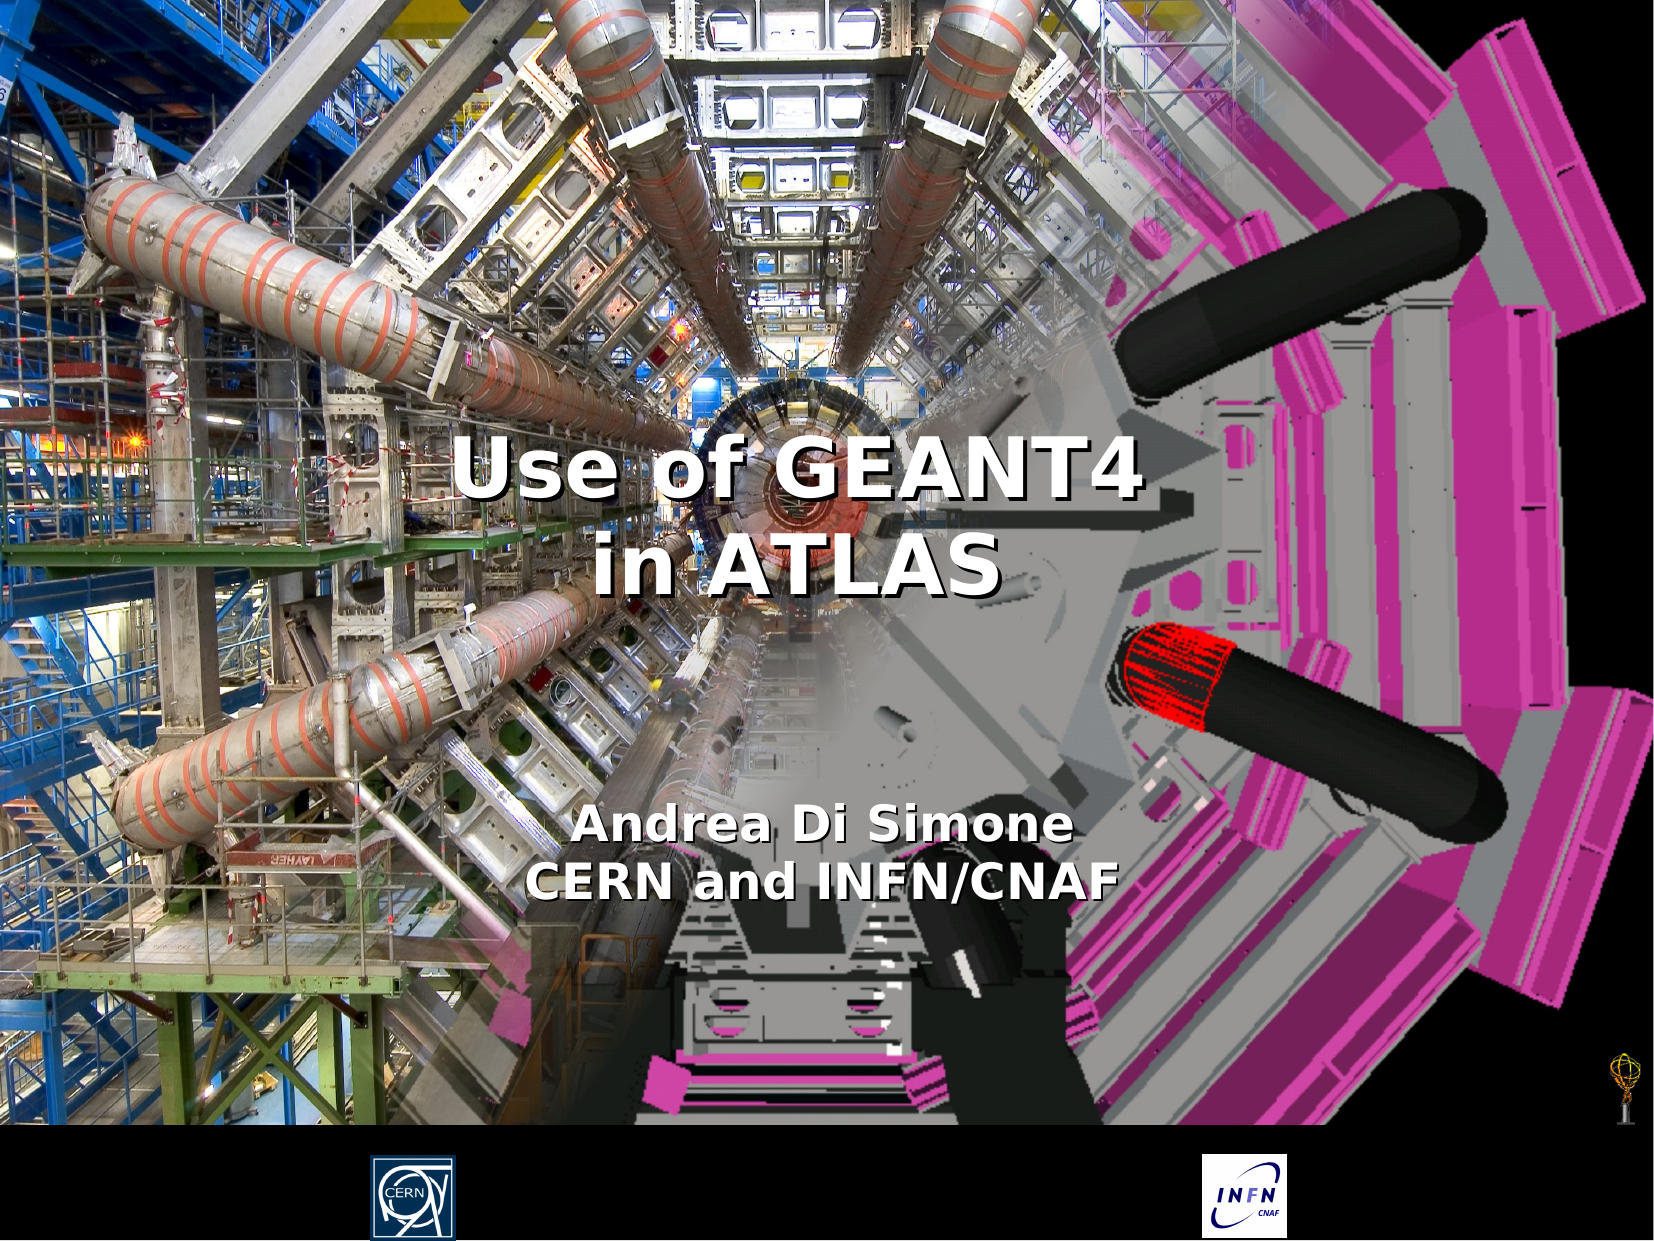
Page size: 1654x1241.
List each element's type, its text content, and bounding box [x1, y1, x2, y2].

picture [1202, 1154, 1287, 1238]
text_box Andrea Di Simone CERN and INFN/CNAF [509, 787, 1126, 919]
text_box Use of GEANT4 in ATLAS [433, 412, 1163, 622]
picture [370, 1155, 456, 1241]
picture [0, 0, 1654, 1125]
